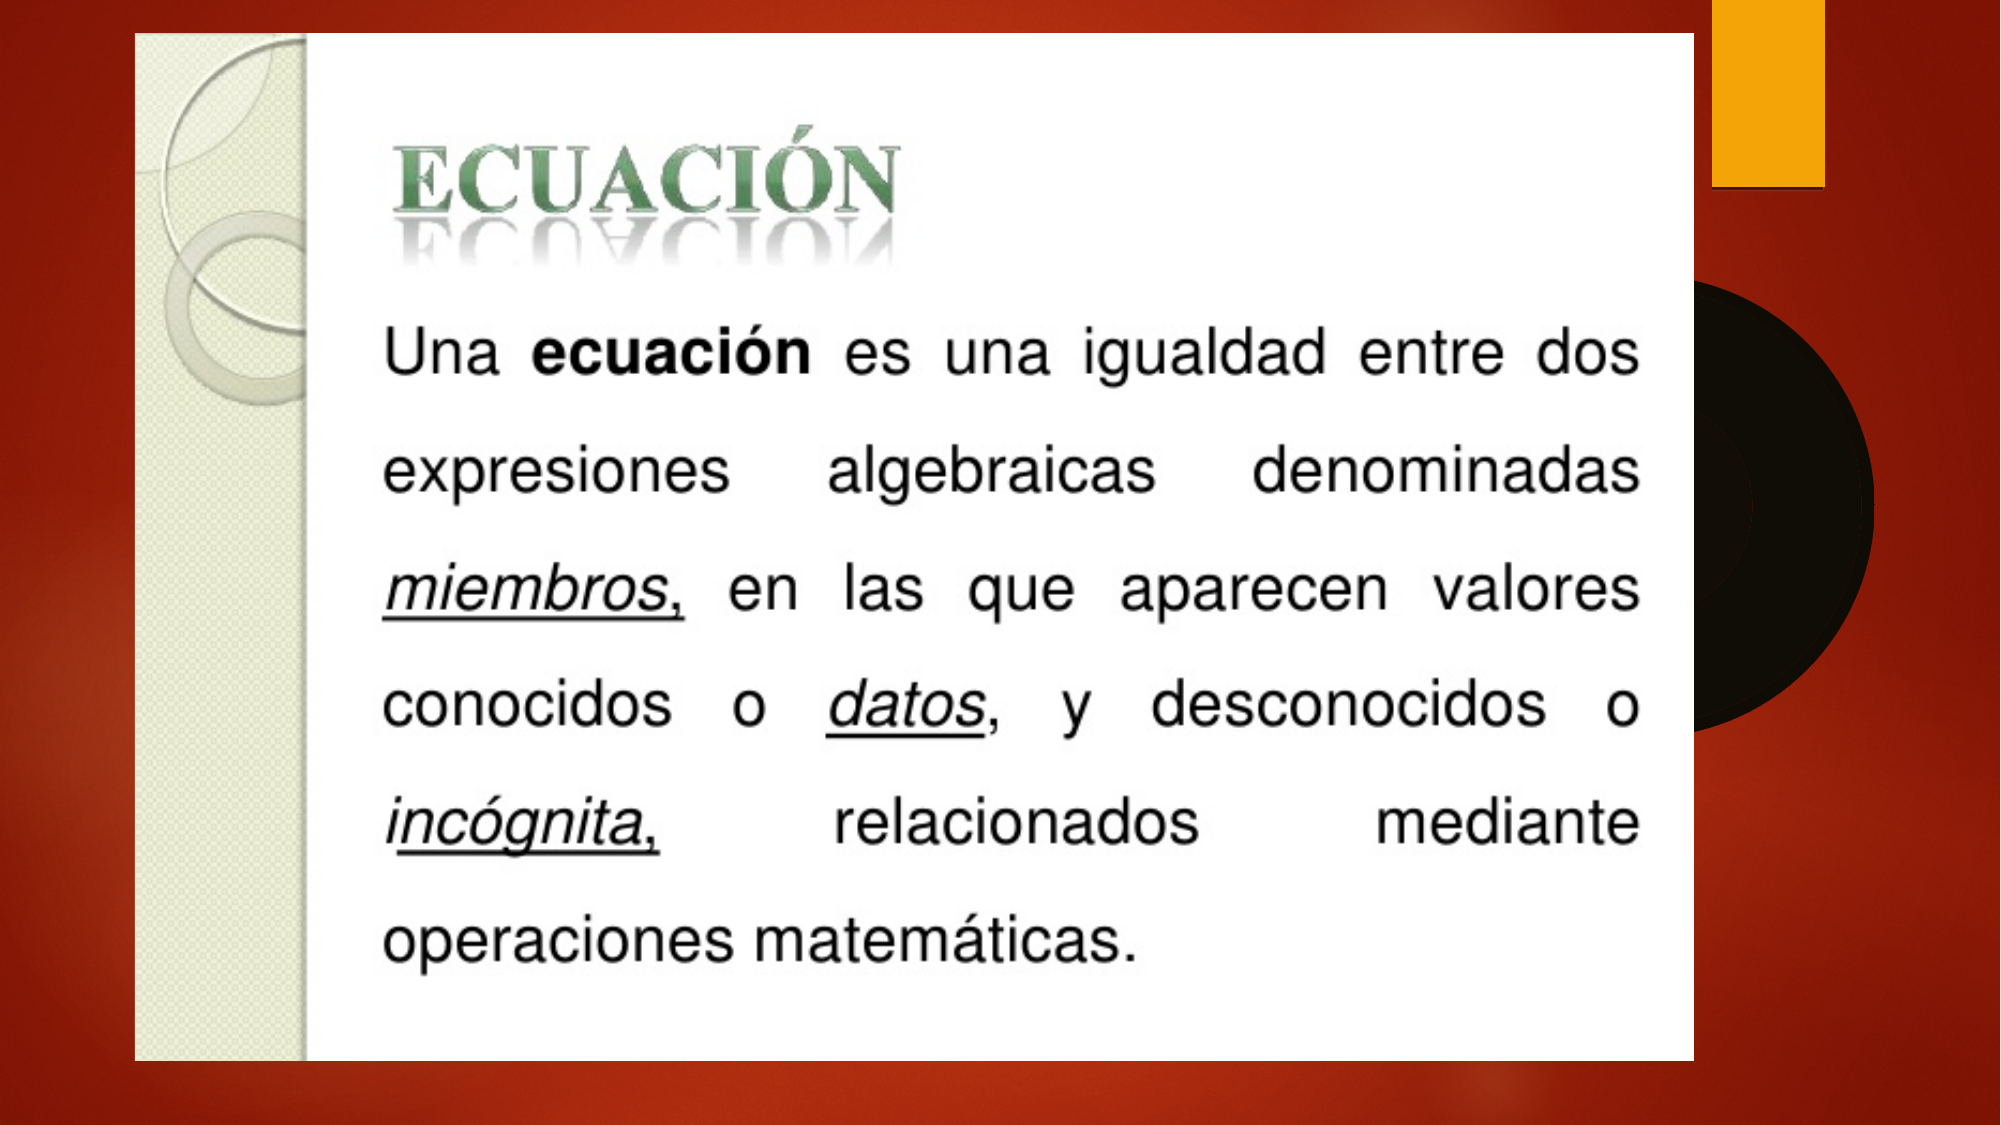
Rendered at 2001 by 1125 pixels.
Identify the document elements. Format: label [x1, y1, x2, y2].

picture [134, 33, 1694, 1061]
